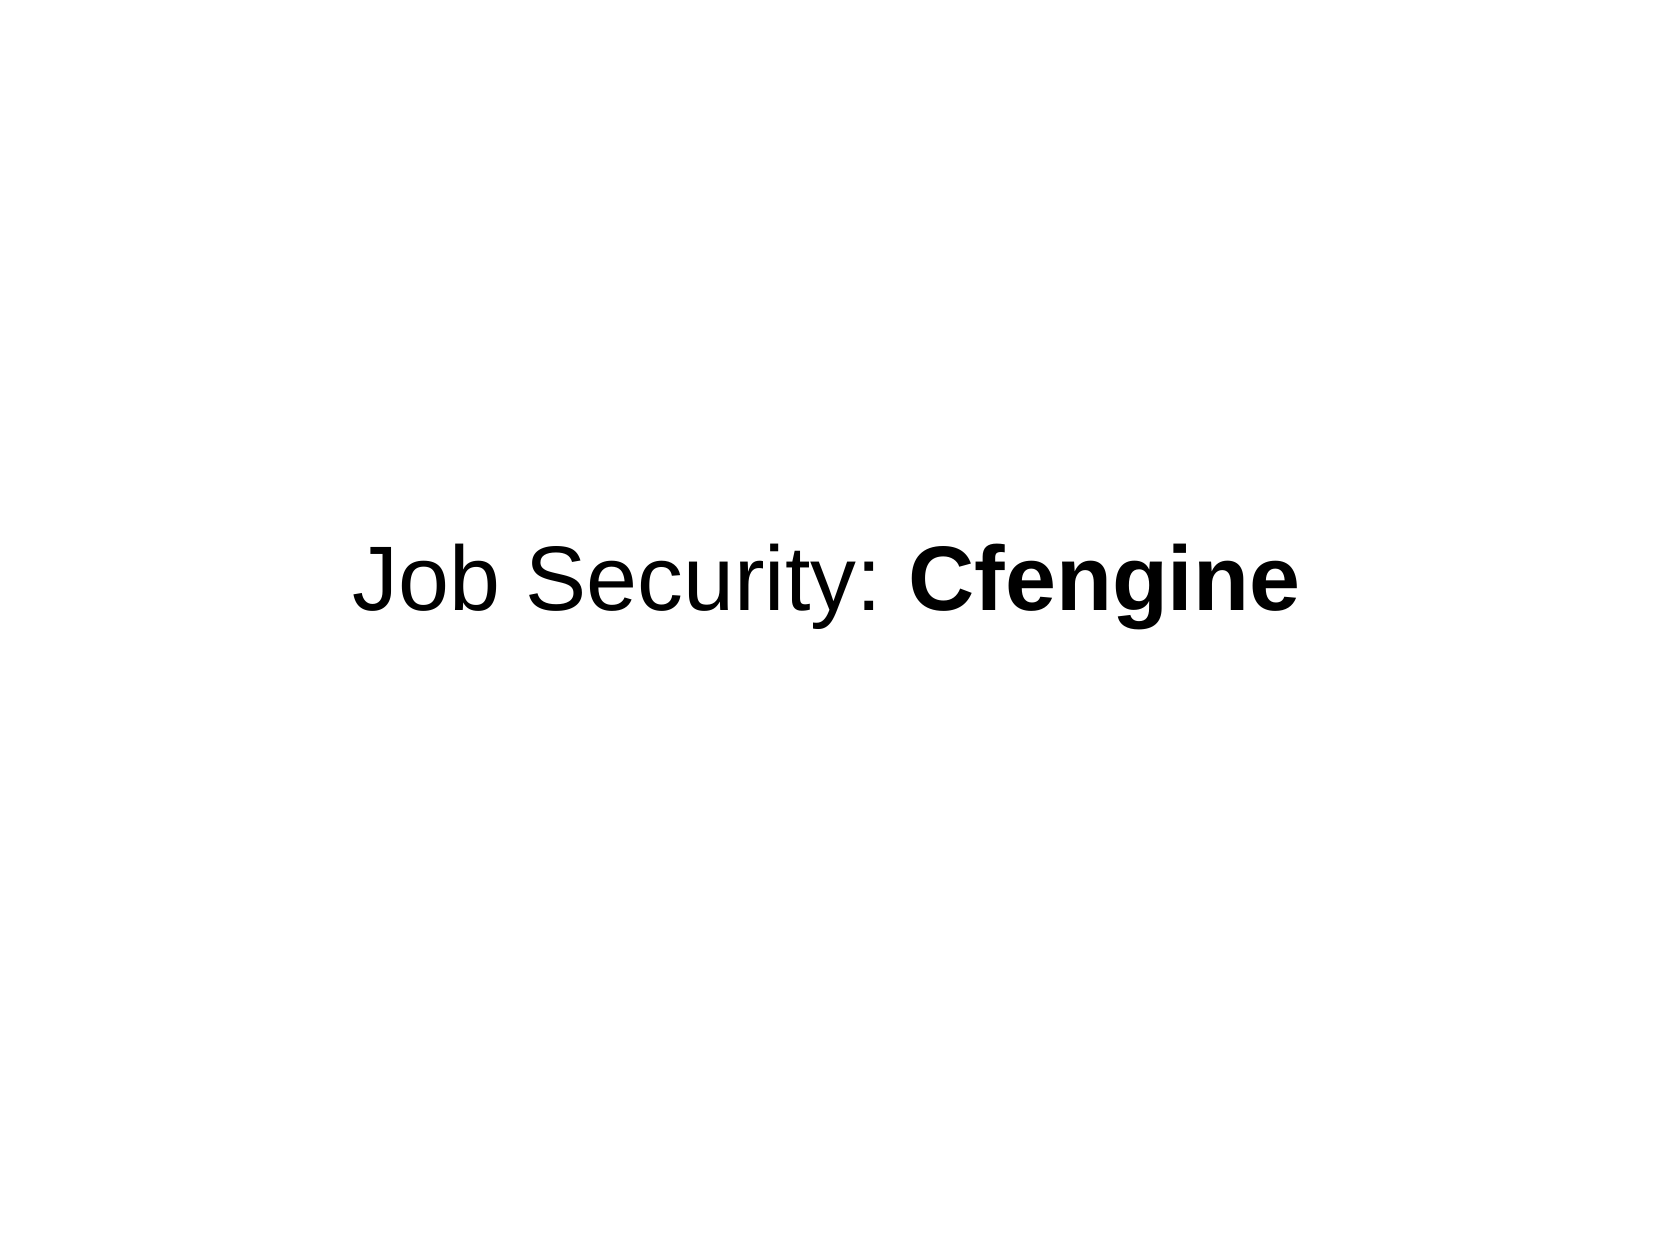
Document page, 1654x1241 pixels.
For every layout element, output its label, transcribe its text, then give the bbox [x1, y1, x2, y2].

subtitle Job Security: Cfengine [82, 49, 1571, 1109]
